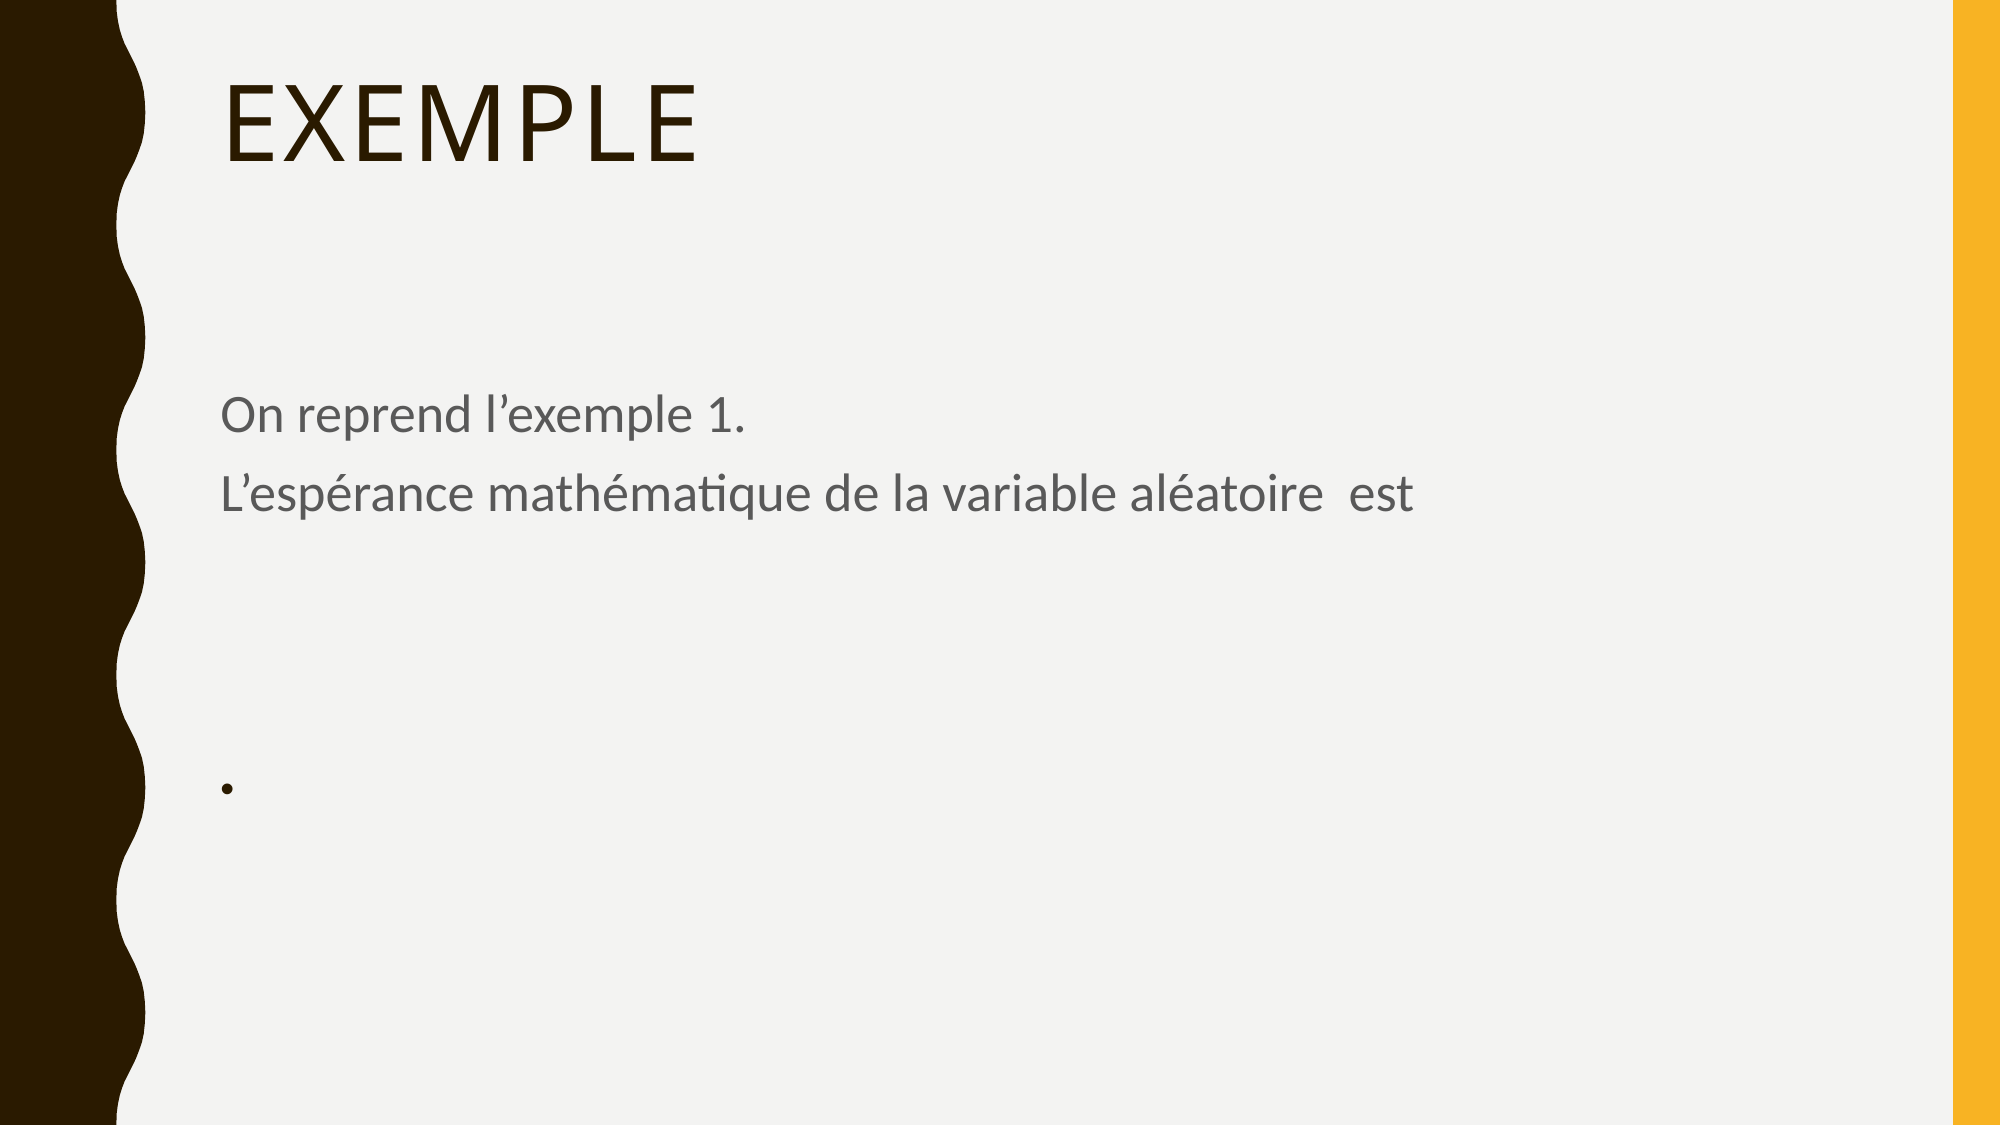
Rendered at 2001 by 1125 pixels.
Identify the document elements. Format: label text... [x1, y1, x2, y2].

title Exemple [205, 62, 1876, 308]
list On reprend l’exemple 1. L’espérance mathématique de la variable aléatoire est [205, 375, 1876, 965]
